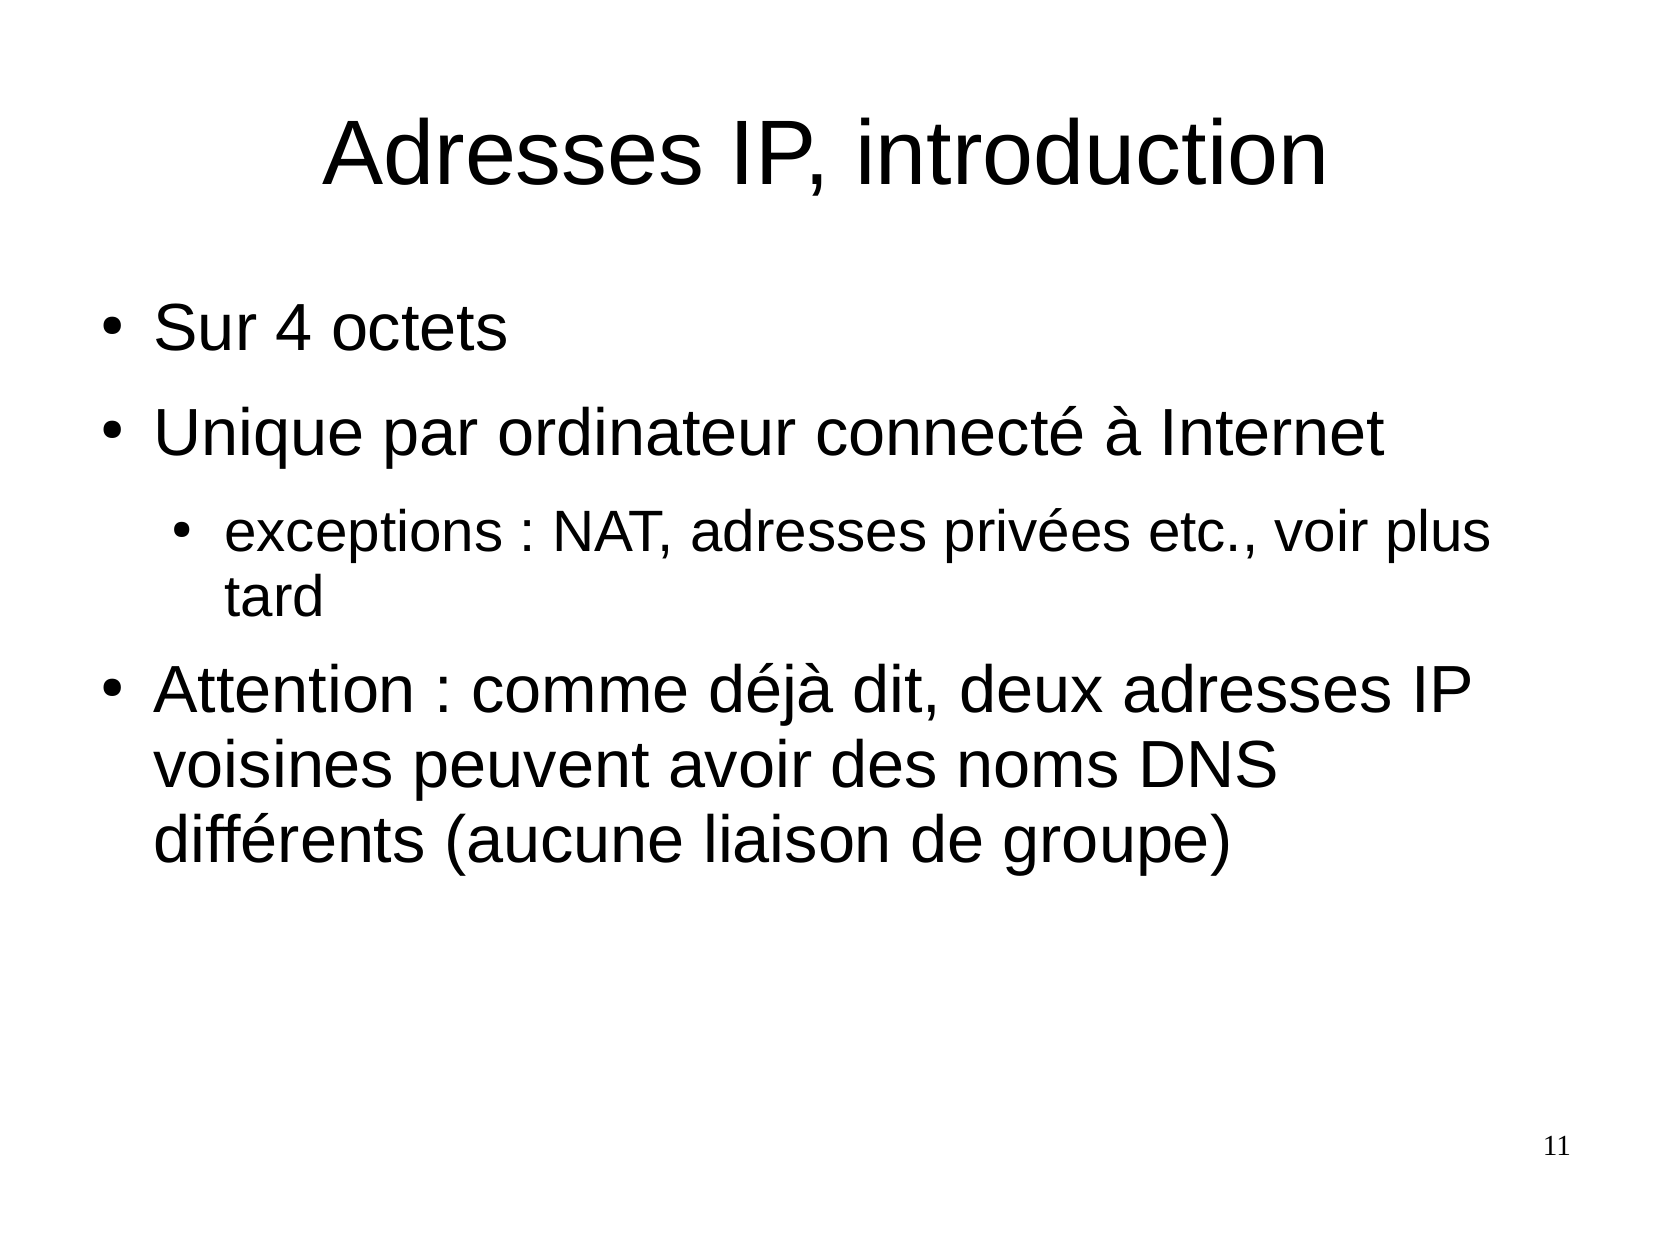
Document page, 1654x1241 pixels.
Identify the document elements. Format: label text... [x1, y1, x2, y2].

list Sur 4 octets Unique par ordinateur connecté à Internet exceptions : NAT, adresses privées etc., voir plus tard Attention : comme déjà dit, deux adresses IP voisines peuvent avoir des noms DNS différents (aucune liaison de groupe) [82, 290, 1571, 1109]
title Adresses IP, introduction [82, 56, 1571, 250]
